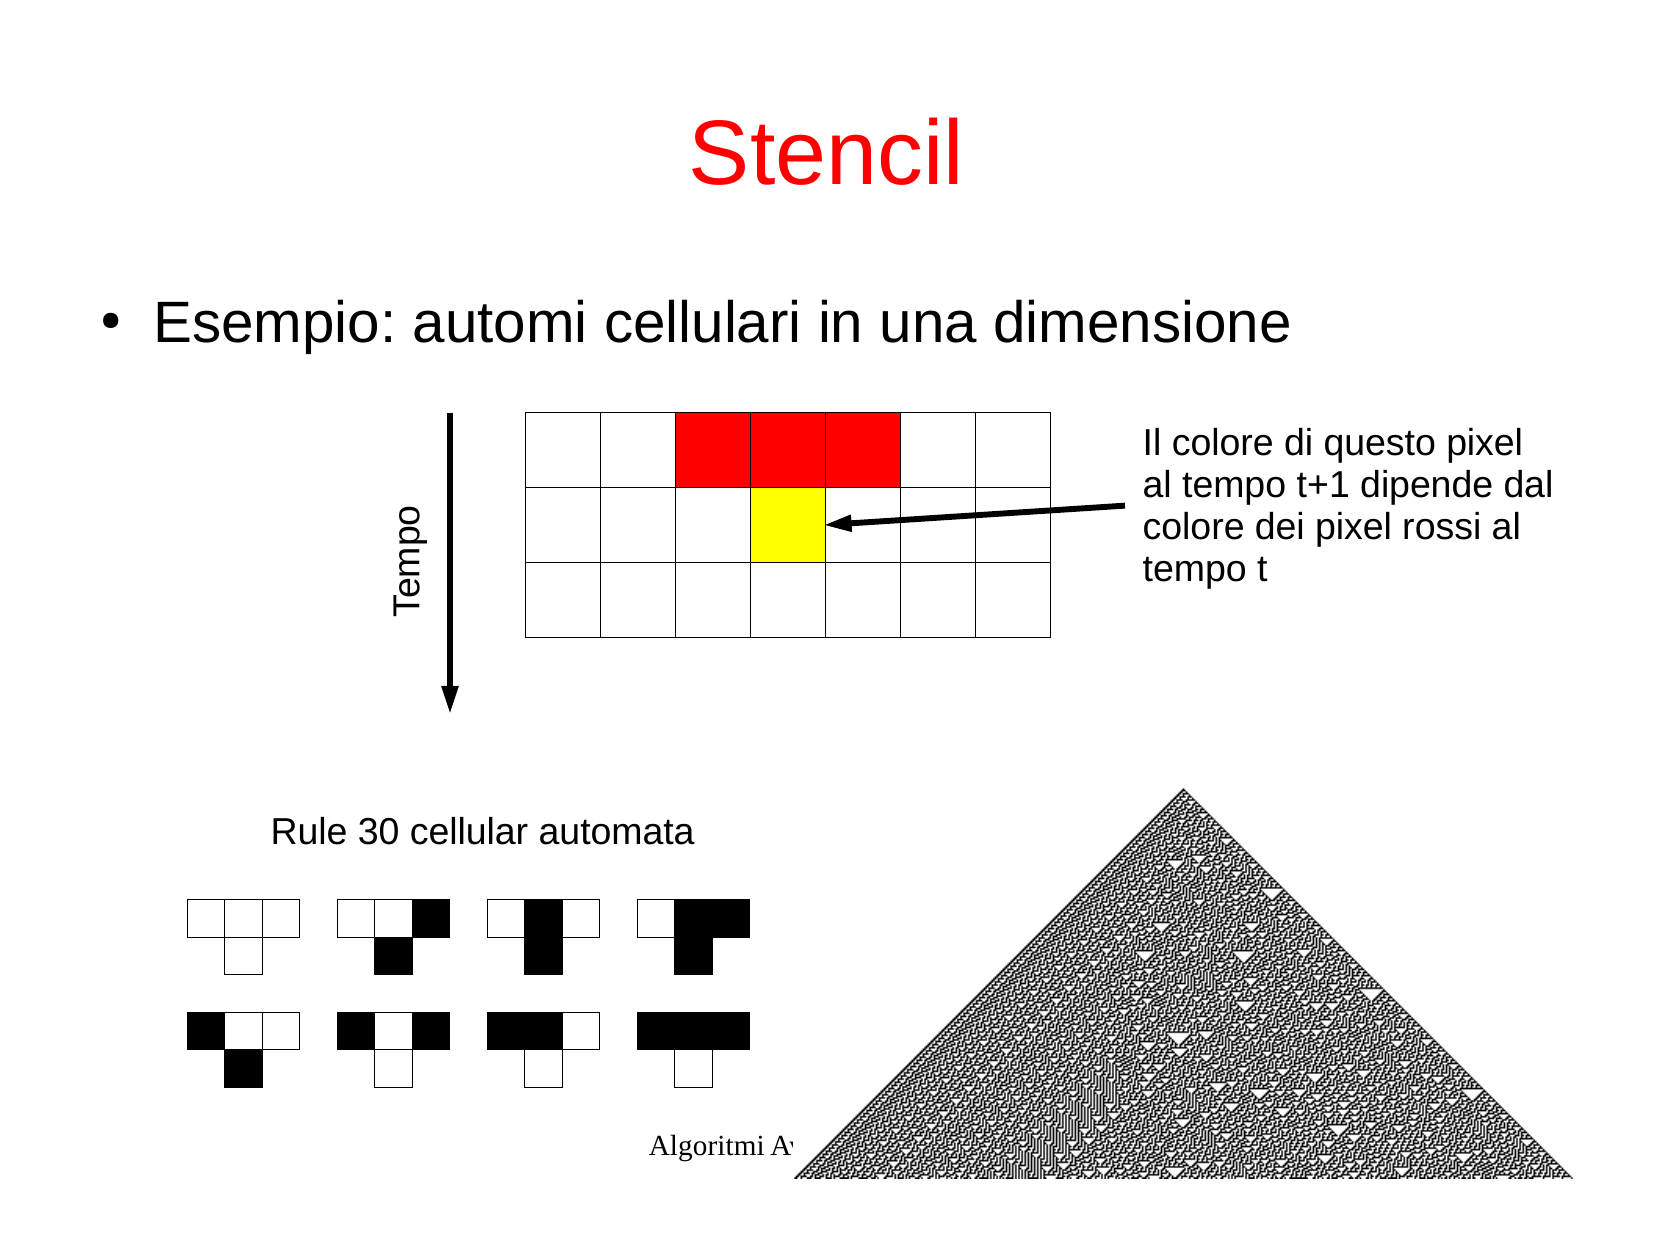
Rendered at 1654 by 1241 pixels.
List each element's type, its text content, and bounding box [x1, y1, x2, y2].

text_box Il colore di questo pixel al tempo t+1 dipende dal colore dei pixel rossi al tempo t [1125, 411, 1576, 601]
text_box [187, 1012, 300, 1088]
picture [793, 787, 1576, 1179]
text_box [337, 899, 450, 975]
text_box [525, 412, 1051, 638]
text_box Rule 30 cellular automata [252, 799, 713, 863]
text_box [637, 899, 750, 975]
text_box [487, 899, 600, 975]
text_box [337, 1012, 450, 1088]
text_box [487, 1012, 600, 1088]
text_box Tempo [375, 487, 438, 636]
text_box [637, 1012, 750, 1088]
title Stencil [82, 49, 1571, 257]
list Esempio: automi cellulari in una dimensione [82, 290, 1571, 1109]
text_box [187, 899, 300, 975]
